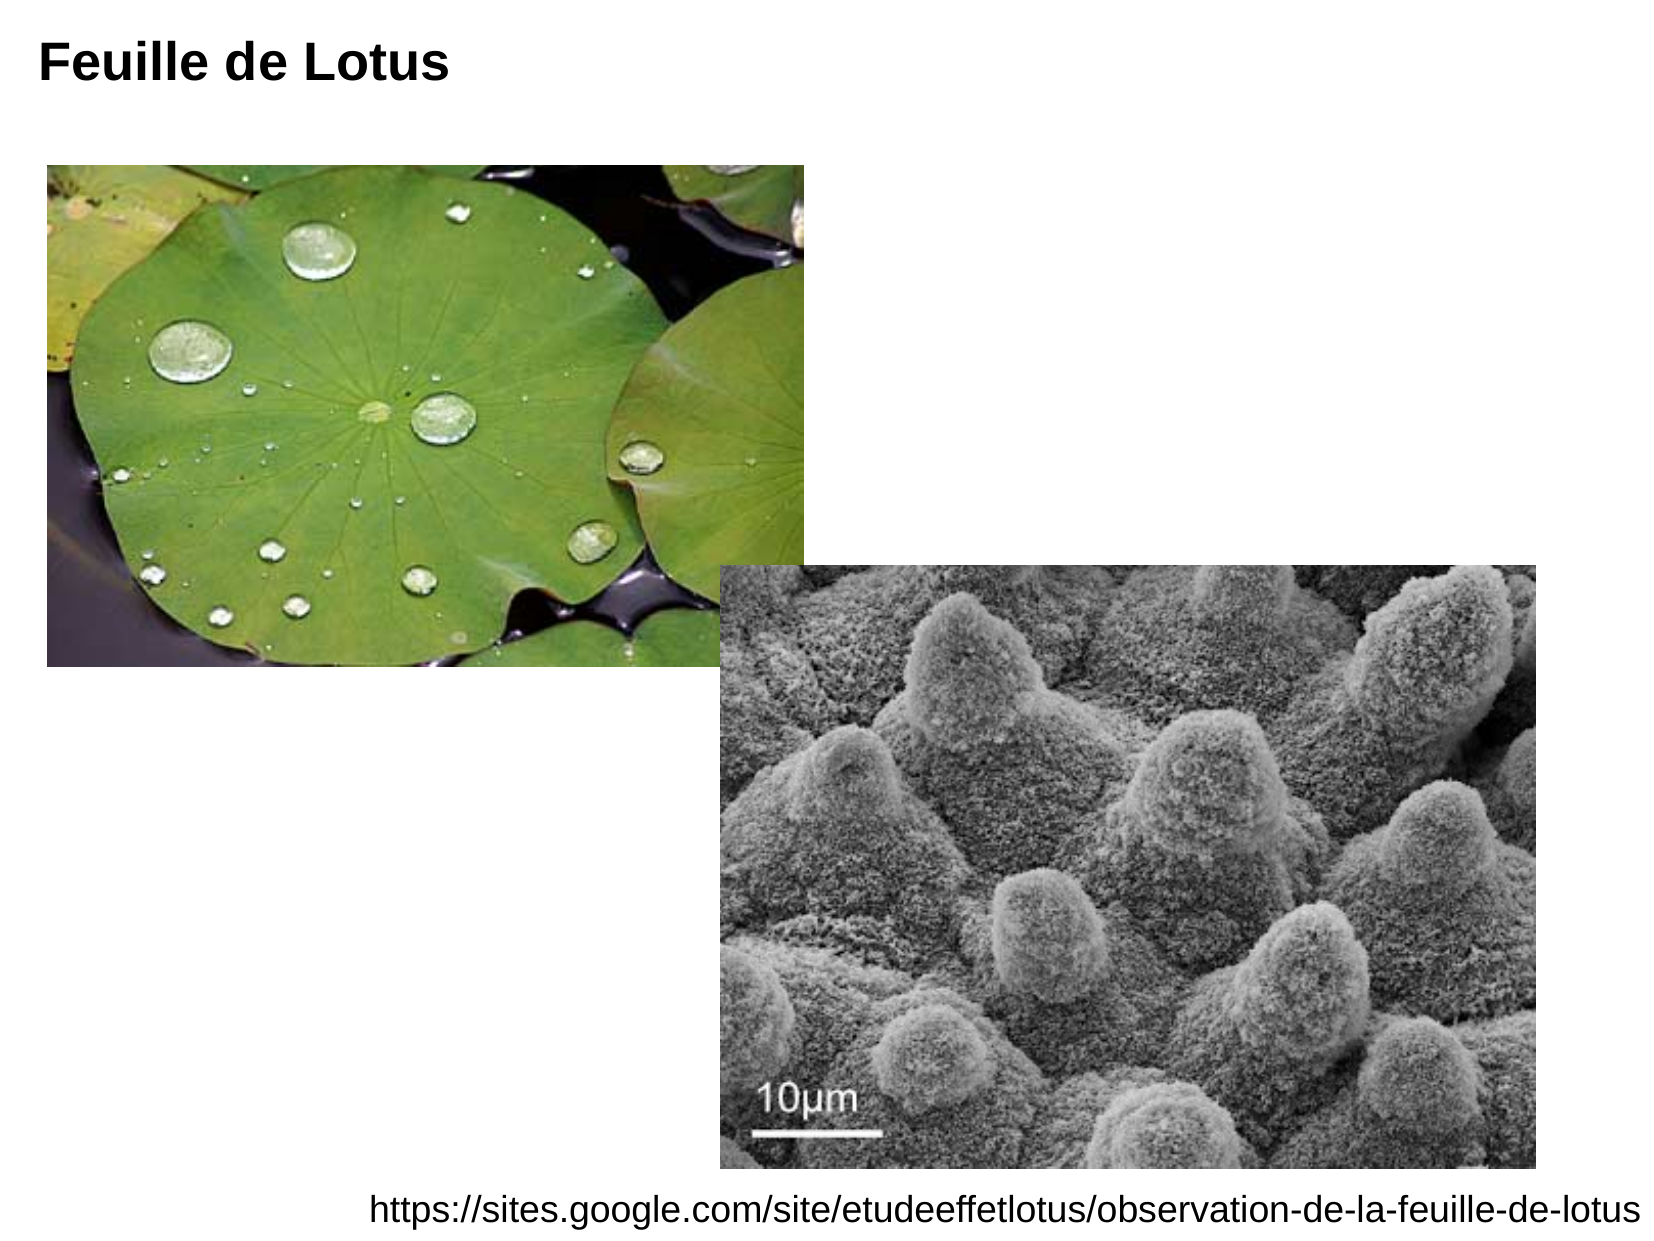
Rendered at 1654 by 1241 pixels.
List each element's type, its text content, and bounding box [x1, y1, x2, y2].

picture [47, 165, 1536, 1169]
text_box Feuille de Lotus [23, 23, 745, 101]
text_box https://sites.google.com/site/etudeeffetlotus/observation-de-la-feuille-de-lotus [354, 1181, 1654, 1239]
